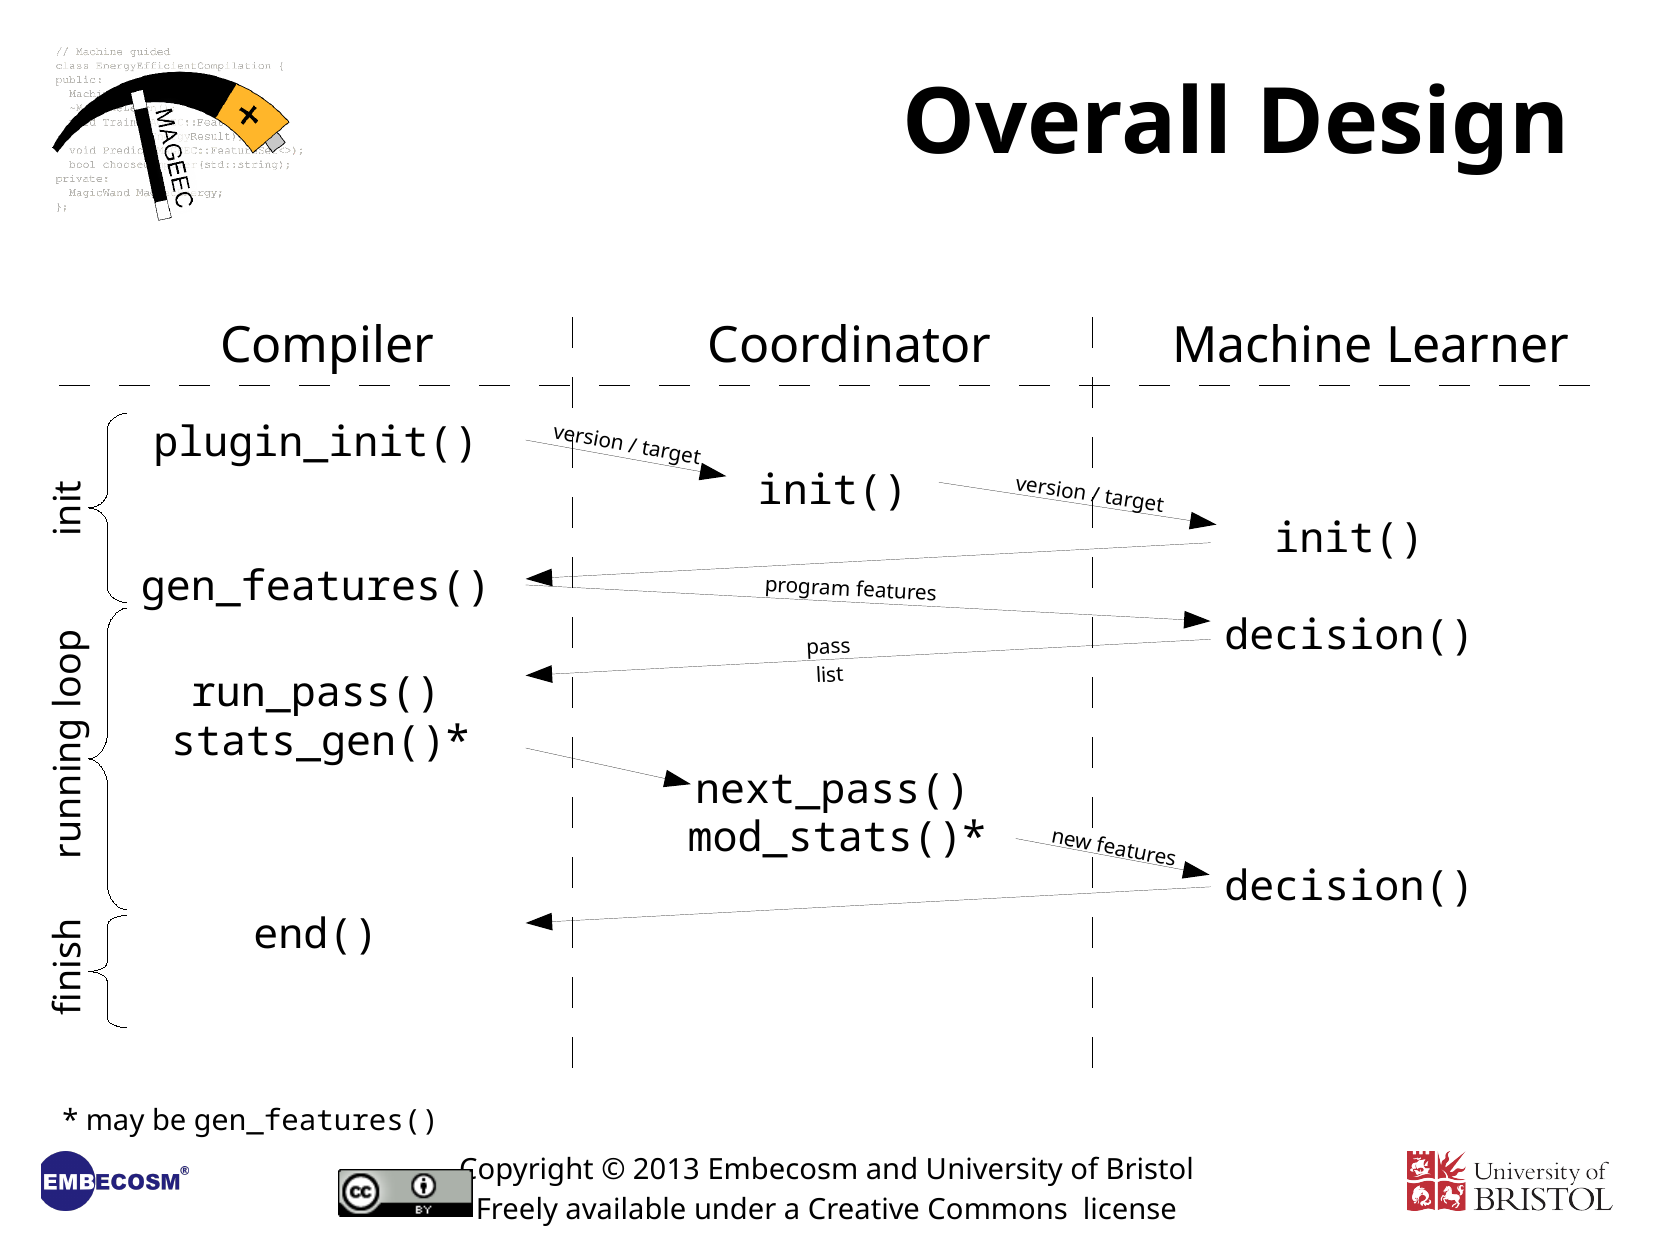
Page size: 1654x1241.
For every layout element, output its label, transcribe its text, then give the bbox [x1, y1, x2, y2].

text_box Machine Learner [1157, 301, 1541, 383]
text_box running loop [33, 638, 97, 875]
text_box init() [1259, 500, 1440, 564]
text_box init() [742, 452, 923, 516]
text_box Compiler [205, 301, 427, 383]
text_box version / target [998, 458, 1211, 534]
picture [52, 47, 302, 225]
text_box decision() [1209, 848, 1490, 911]
text_box stats_gen()* [156, 703, 476, 774]
text_box * may be gen_features() [47, 1091, 436, 1155]
picture [1407, 1151, 1613, 1211]
text_box version / target [535, 406, 748, 489]
text_box finish [33, 911, 97, 1030]
text_box pass list [790, 620, 900, 671]
text_box end() [238, 896, 394, 960]
title Overall Design [326, 32, 1571, 205]
text_box init [33, 468, 97, 552]
text_box mod_stats()* [672, 799, 993, 871]
text_box run_pass() [176, 654, 456, 703]
text_box decision() [1209, 597, 1490, 661]
text_box next_pass() [680, 751, 986, 799]
text_box gen_features() [126, 548, 506, 612]
picture [41, 1151, 189, 1211]
text_box Coordinator [692, 301, 973, 383]
picture [338, 1169, 473, 1217]
text_box program features [748, 561, 960, 618]
text_box plugin_init() [138, 403, 494, 467]
text_box new features [1033, 811, 1247, 894]
